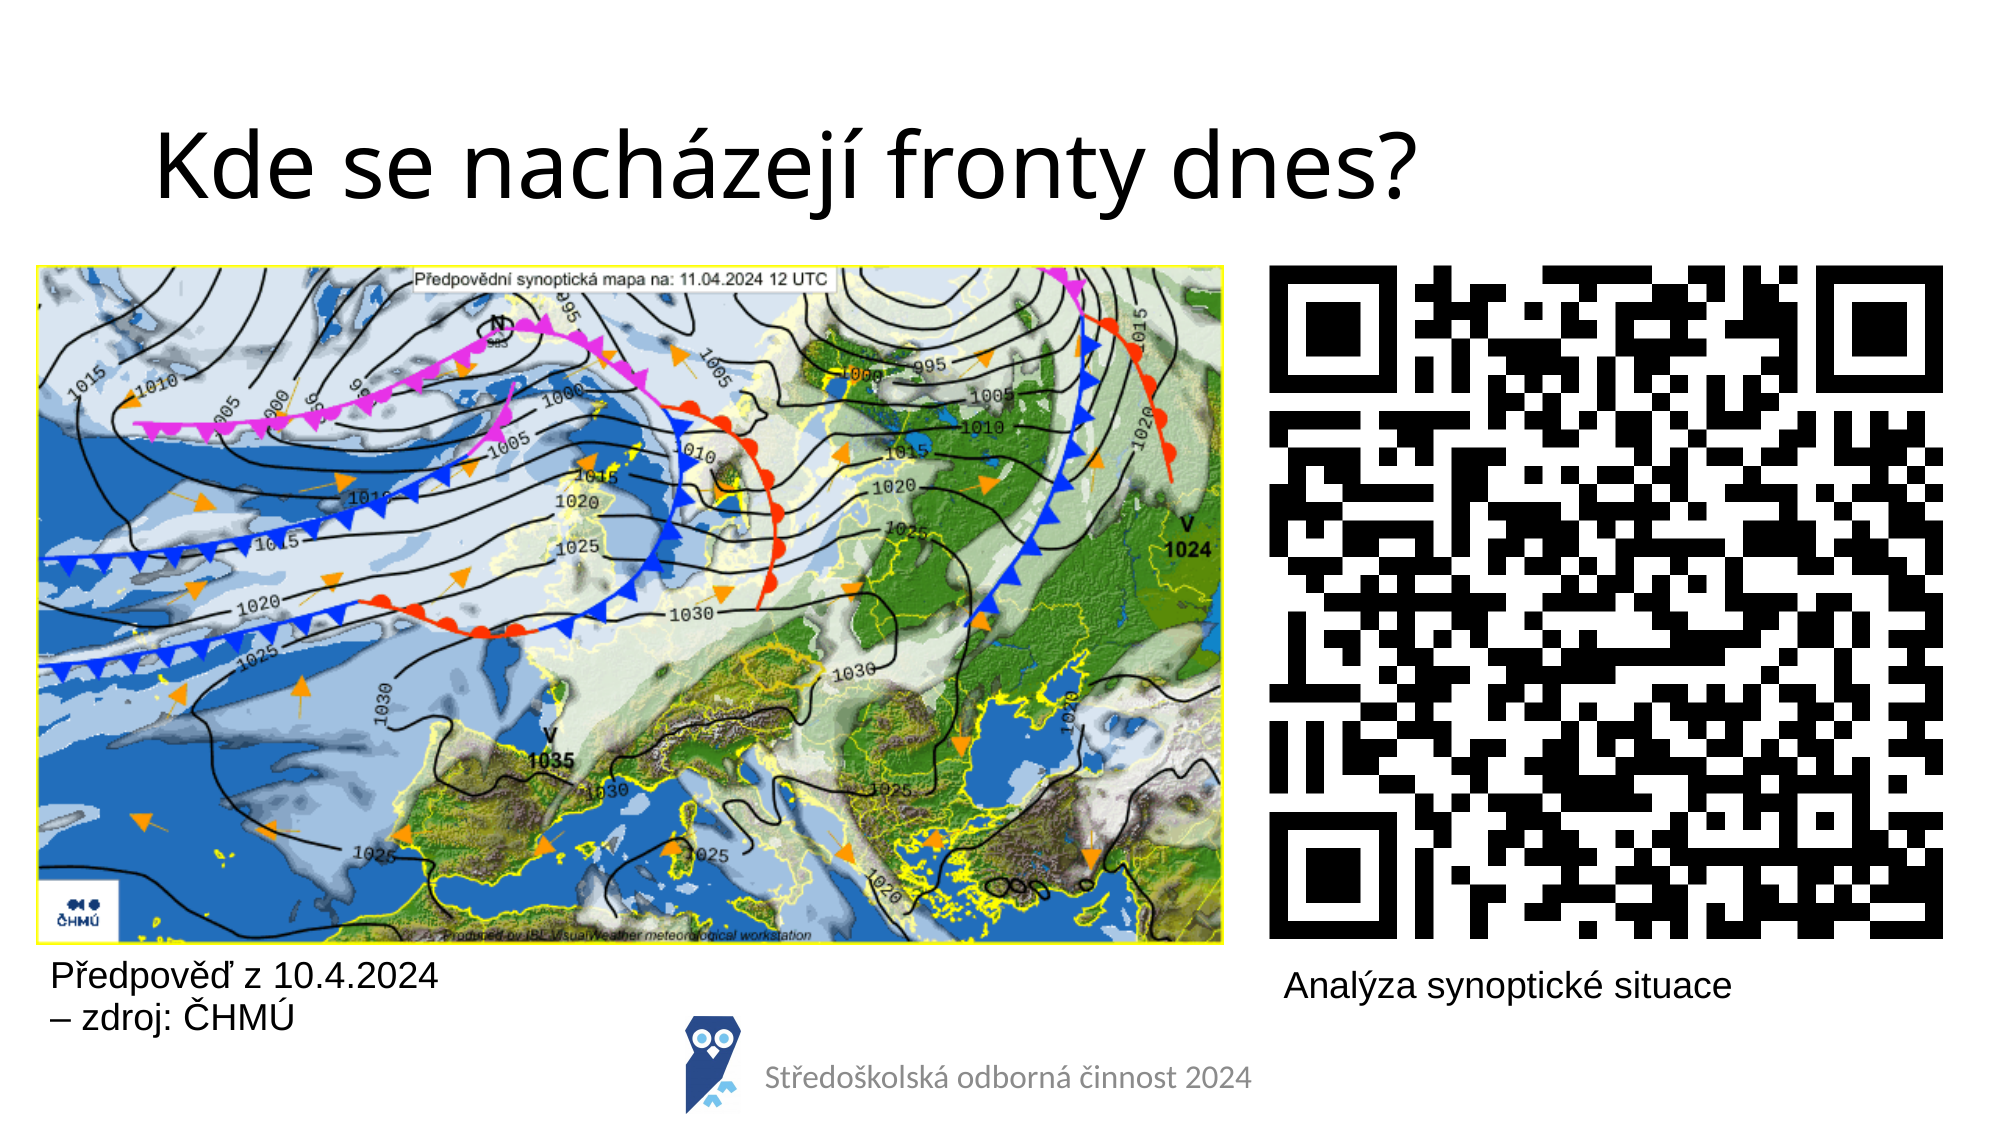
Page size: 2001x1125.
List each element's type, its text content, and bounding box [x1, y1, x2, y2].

text_box Předpověď z 10.4.2024 –⁠⁠ zdroj: ČHMÚ⁠⁠ [35, 947, 556, 1046]
picture [1251, 247, 1961, 957]
text_box Analýza synoptické situace [1268, 956, 1789, 1014]
title Kde se nacházejí fronty dnes? [137, 59, 1863, 278]
footer Středoškolská odborná činnost 2024 [748, 1044, 1269, 1105]
picture [36, 265, 1224, 945]
picture [685, 1016, 741, 1114]
